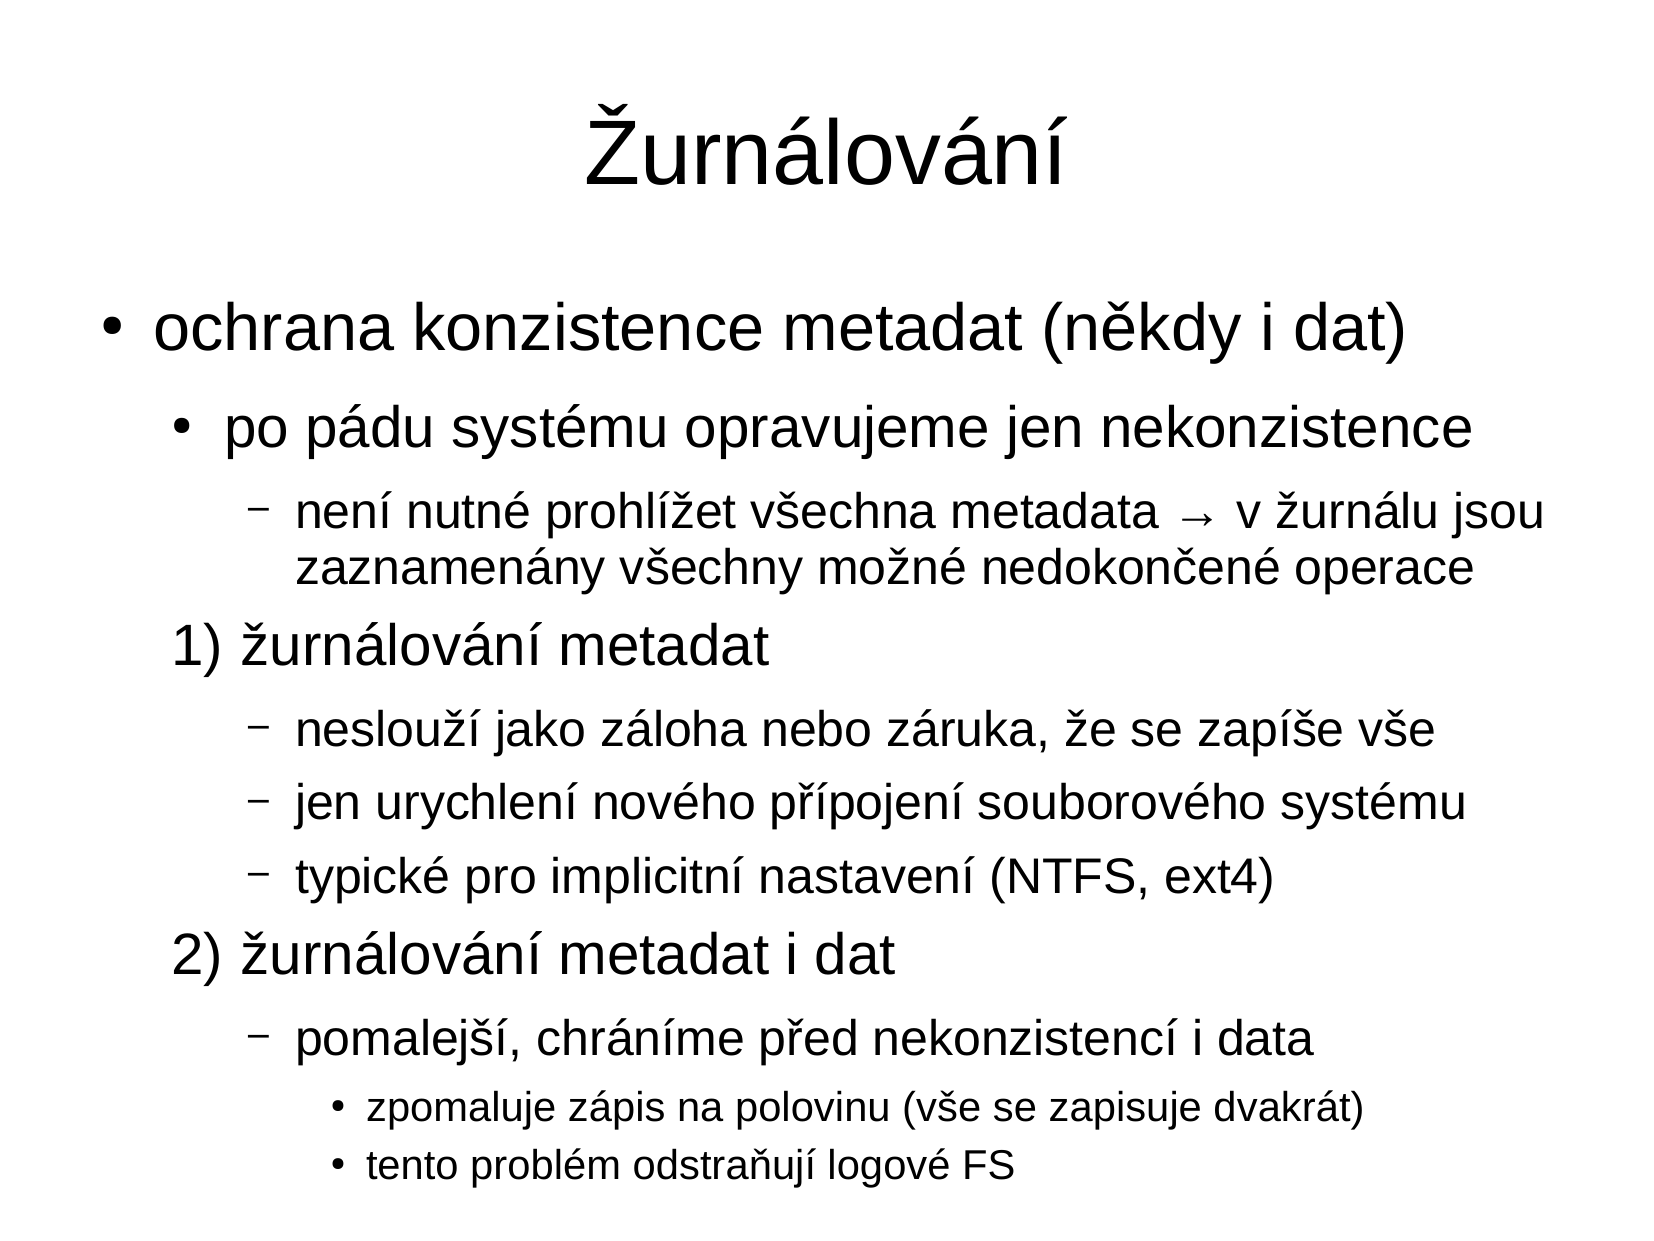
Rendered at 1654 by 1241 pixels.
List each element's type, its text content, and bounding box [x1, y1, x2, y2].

title Žurnálování [82, 56, 1571, 250]
list ochrana konzistence metadat (někdy i dat) po pádu systému opravujeme jen nekonzistence není nutné prohlížet všechna metadata → v žurnálu jsou zaznamenány všechny možné nedokončené operace žurnálování metadat neslouží jako záloha nebo záruka, že se zapíše vše jen urychlení nového přípojení souborového systému typické pro implicitní nastavení (NTFS, ext4) žurnálování metadat i dat pomalejší, chráníme před nekonzistencí i data zpomaluje zápis na polovinu (vše se zapisuje dvakrát) tento problém odstraňují logové FS [82, 290, 1571, 1217]
